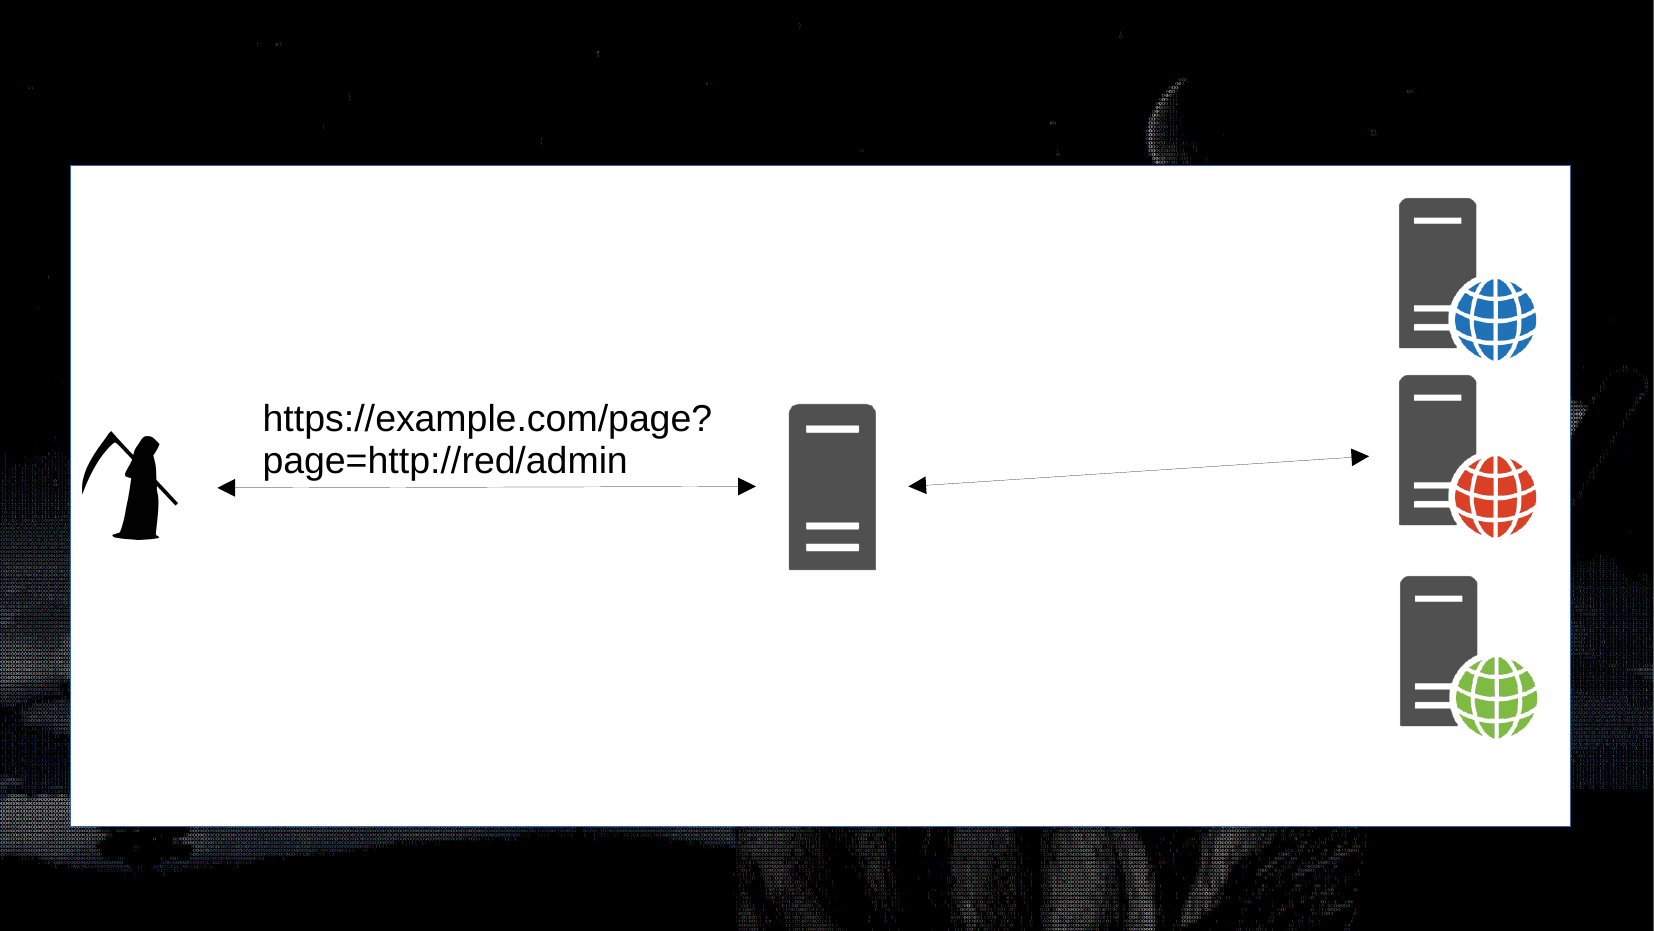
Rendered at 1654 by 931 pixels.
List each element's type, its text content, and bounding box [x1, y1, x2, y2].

picture [0, 0, 1654, 931]
text_box https://example.com/page?page=http://red/admin [177, 389, 768, 573]
text_box [70, 165, 1571, 827]
